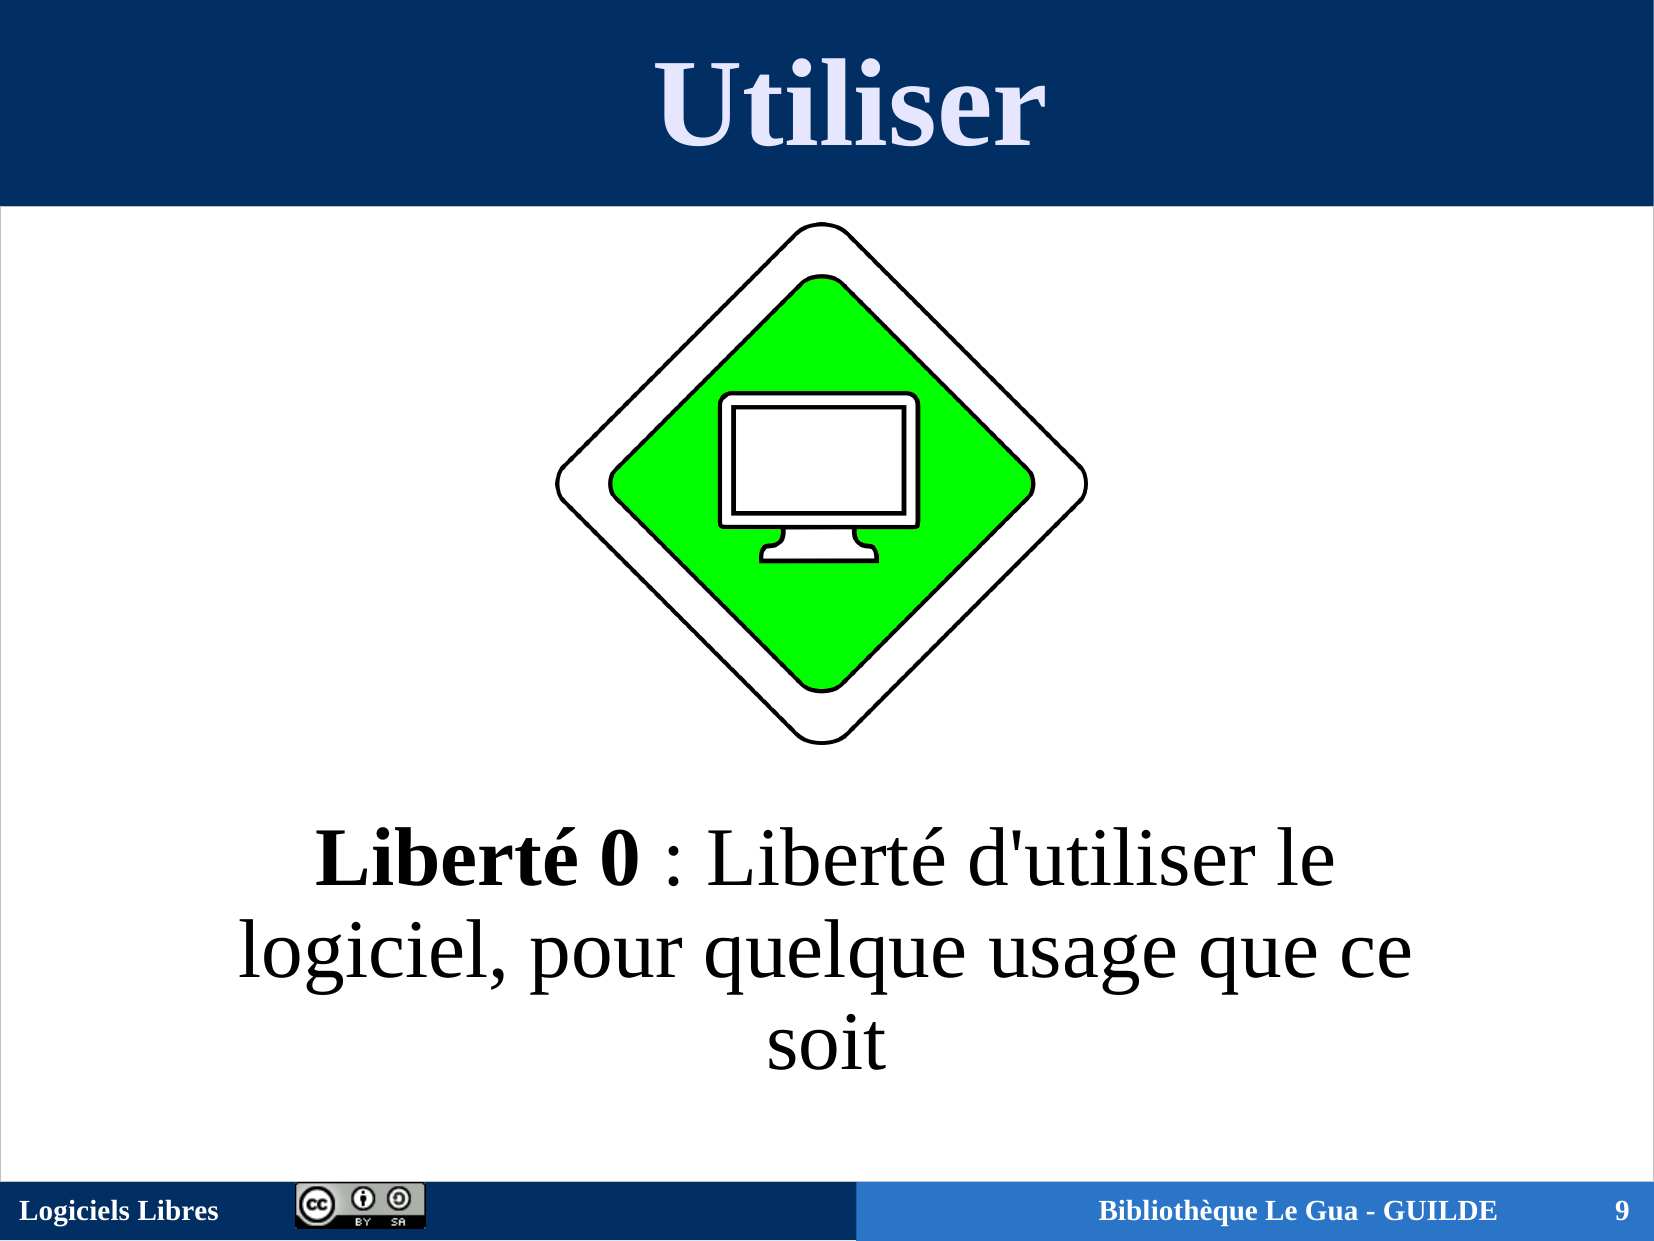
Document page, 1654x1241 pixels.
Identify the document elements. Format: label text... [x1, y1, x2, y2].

picture [295, 1182, 426, 1229]
title Utiliser [76, 0, 1565, 208]
picture [555, 222, 1088, 745]
text_box Liberté 0 : Liberté d'utiliser le logiciel, pour quelque usage que ce soit [200, 810, 1453, 1088]
